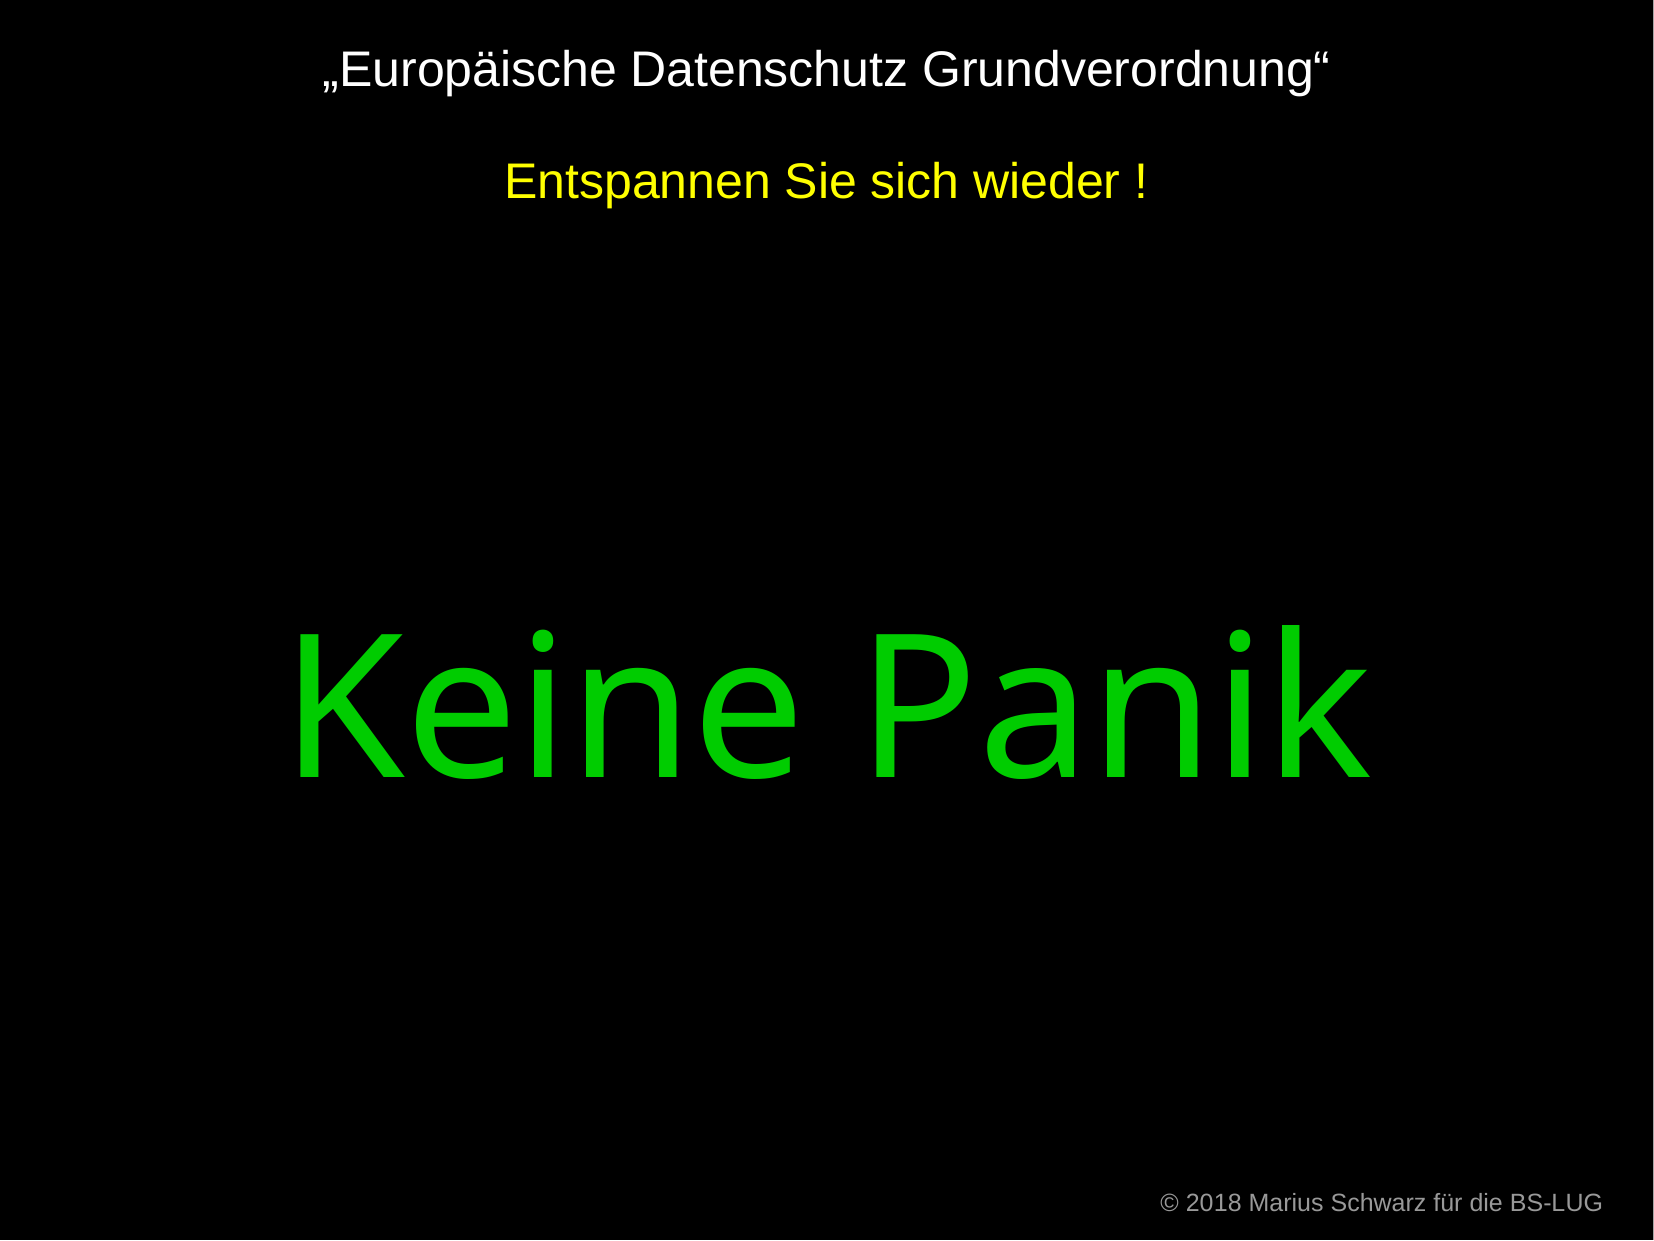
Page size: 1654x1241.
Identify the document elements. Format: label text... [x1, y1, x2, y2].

title „Europäische Datenschutz Grundverordnung“ Entspannen Sie sich wieder ! [82, 41, 1571, 209]
text_box Keine Panik [82, 290, 1571, 1109]
text_box © 2018 Marius Schwarz für die BS-LUG [1145, 1181, 1630, 1224]
